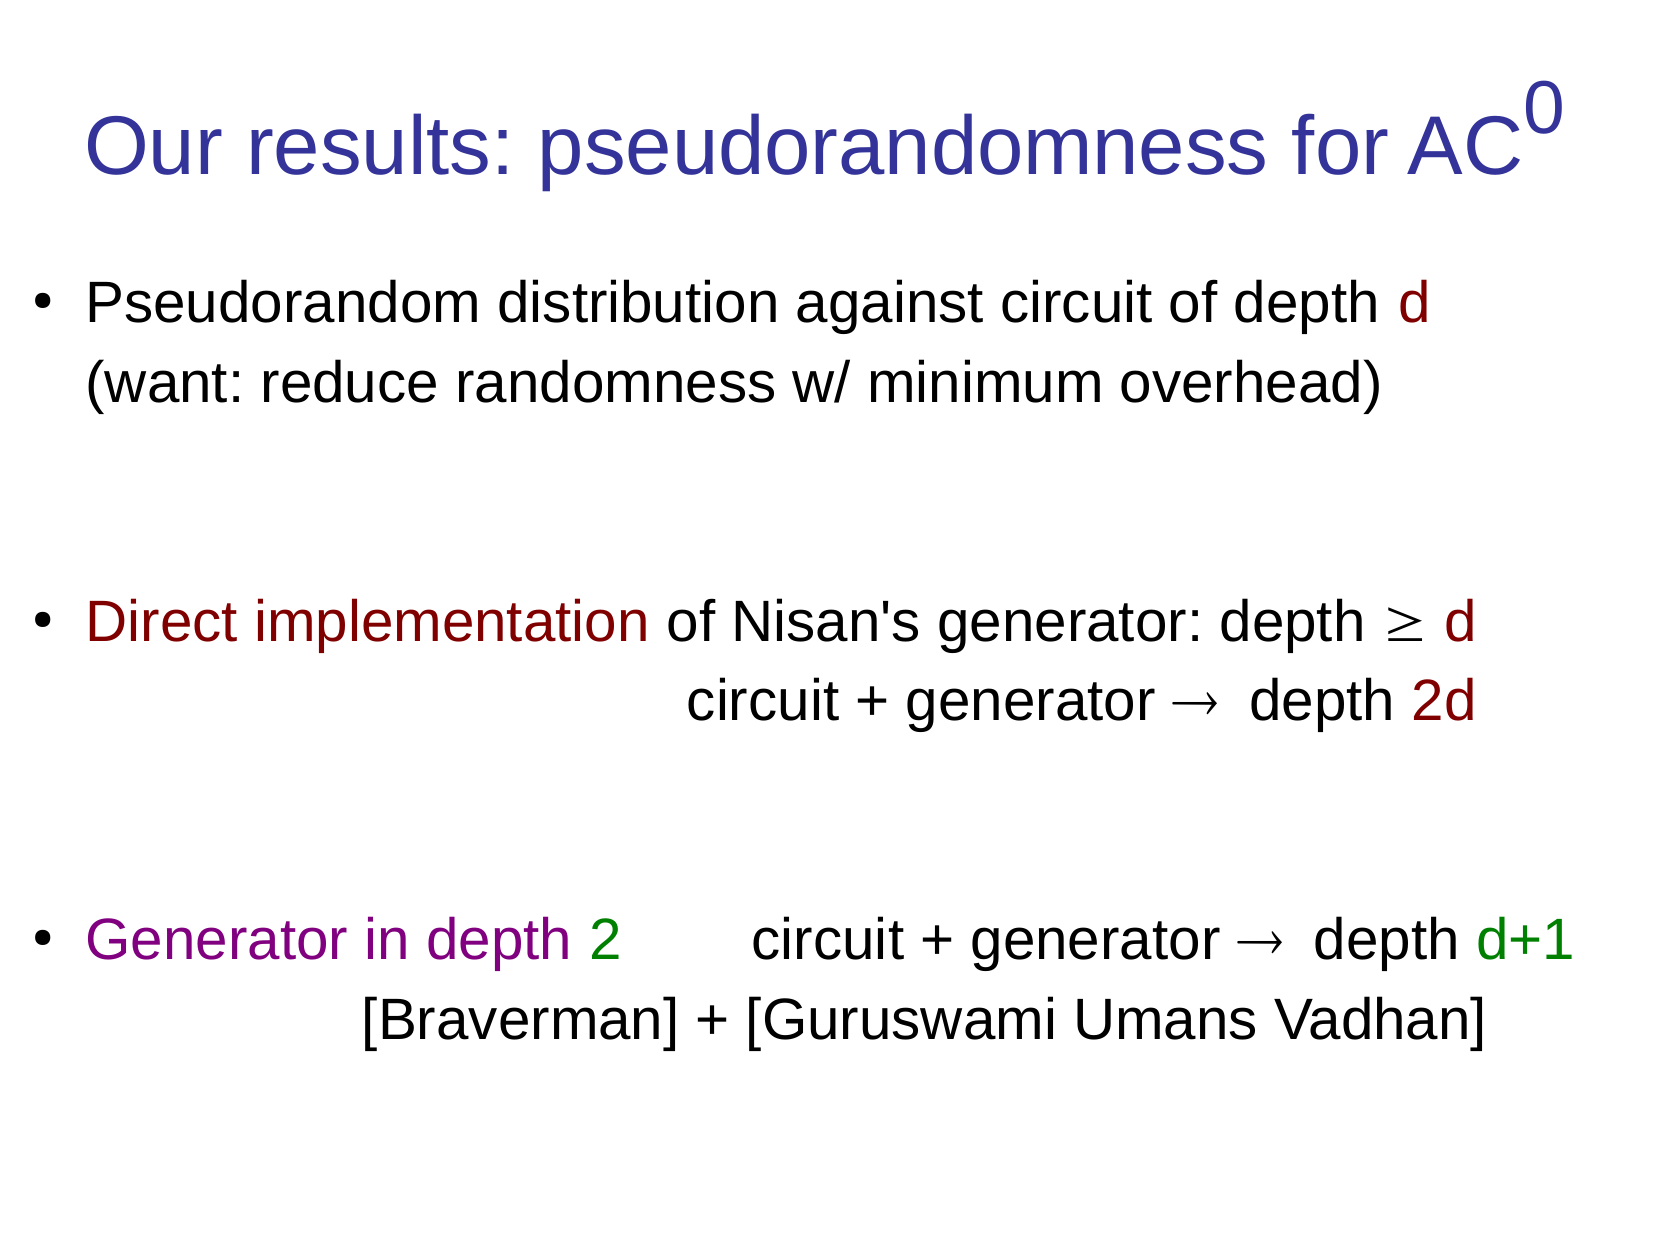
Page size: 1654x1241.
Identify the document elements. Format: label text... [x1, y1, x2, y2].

list Pseudorandom distribution against circuit of depth d (want: reduce randomness w/ minimum overhead) Direct implementation of Nisan's generator: depth  d circuit + generator  depth 2d Generator in depth 2 circuit + generator  depth d+1 [Braverman] + [Guruswami Umans Vadhan] [0, 262, 1654, 1238]
title Our results: pseudorandomness for AC0 [0, 16, 1651, 242]
